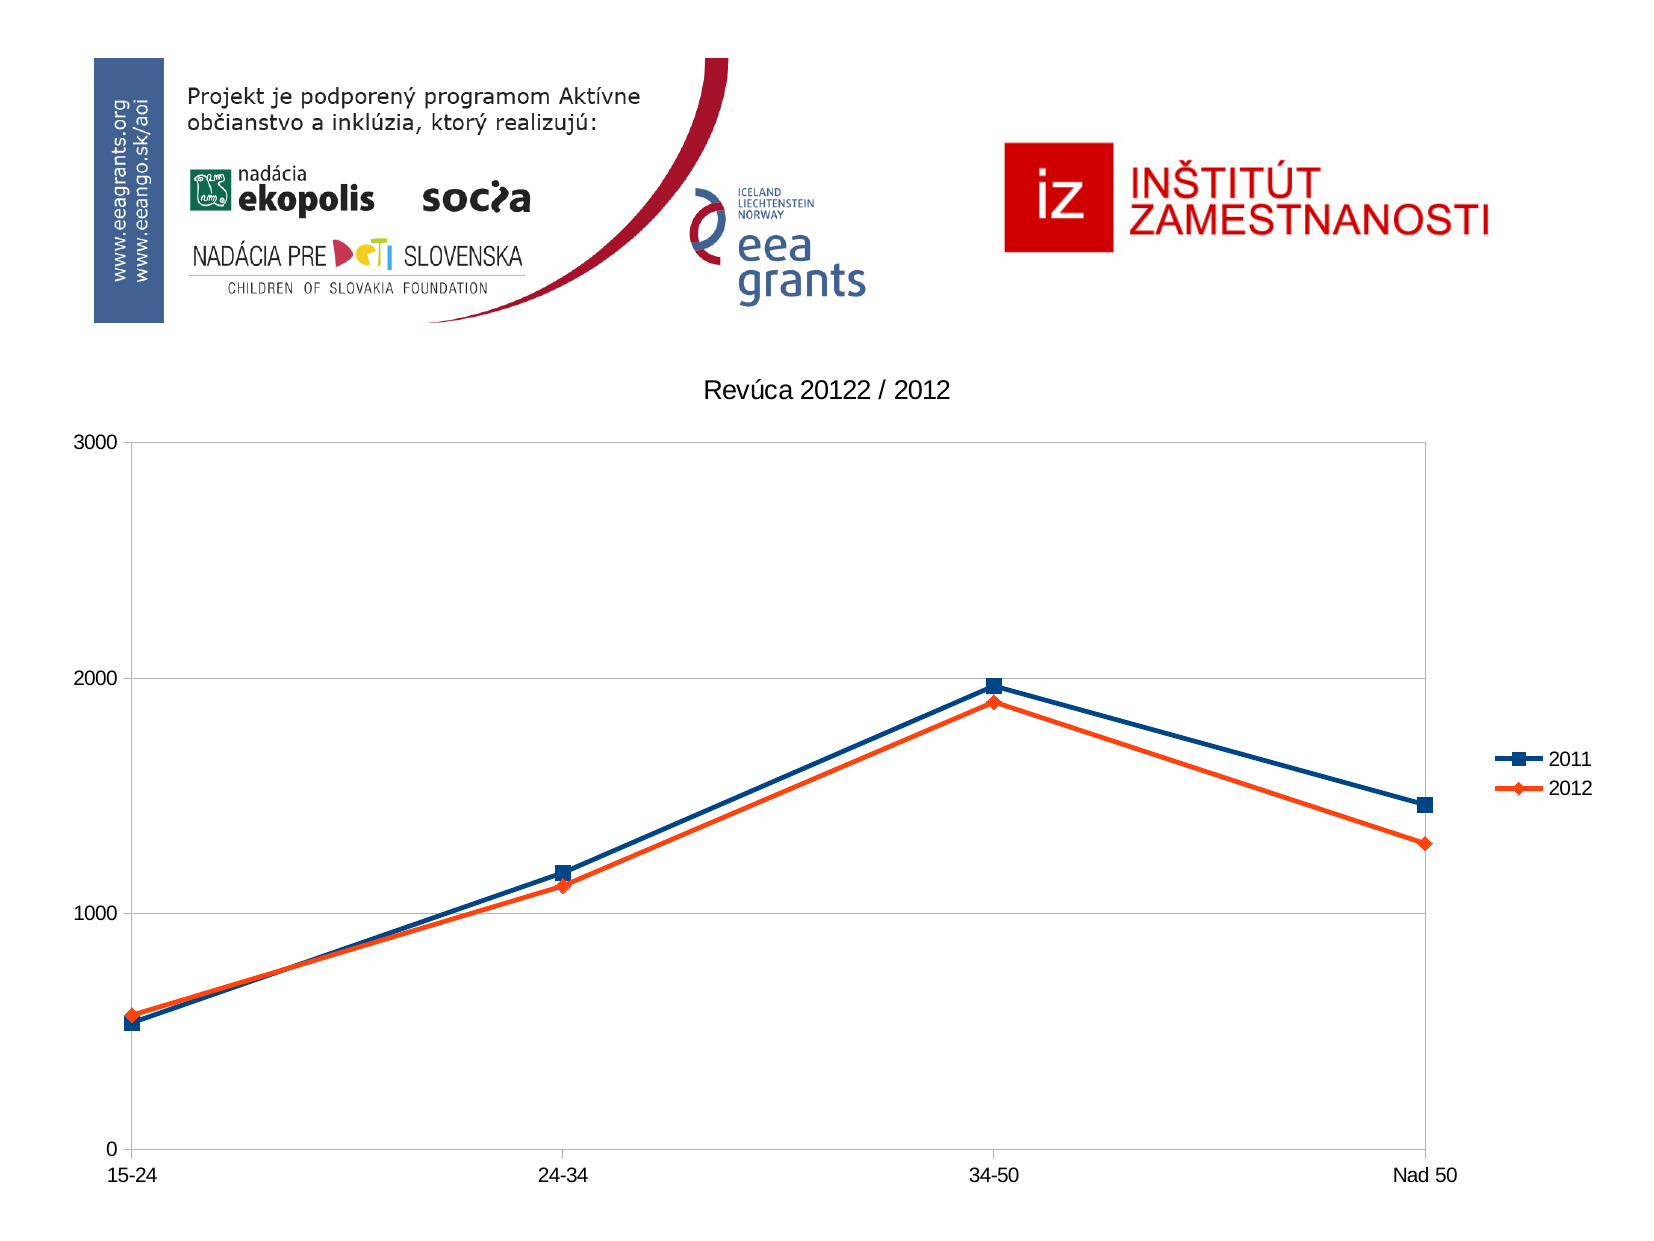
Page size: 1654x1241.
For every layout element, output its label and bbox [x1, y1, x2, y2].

picture [94, 58, 887, 324]
picture [944, 47, 1548, 342]
chart [41, 342, 1612, 1205]
